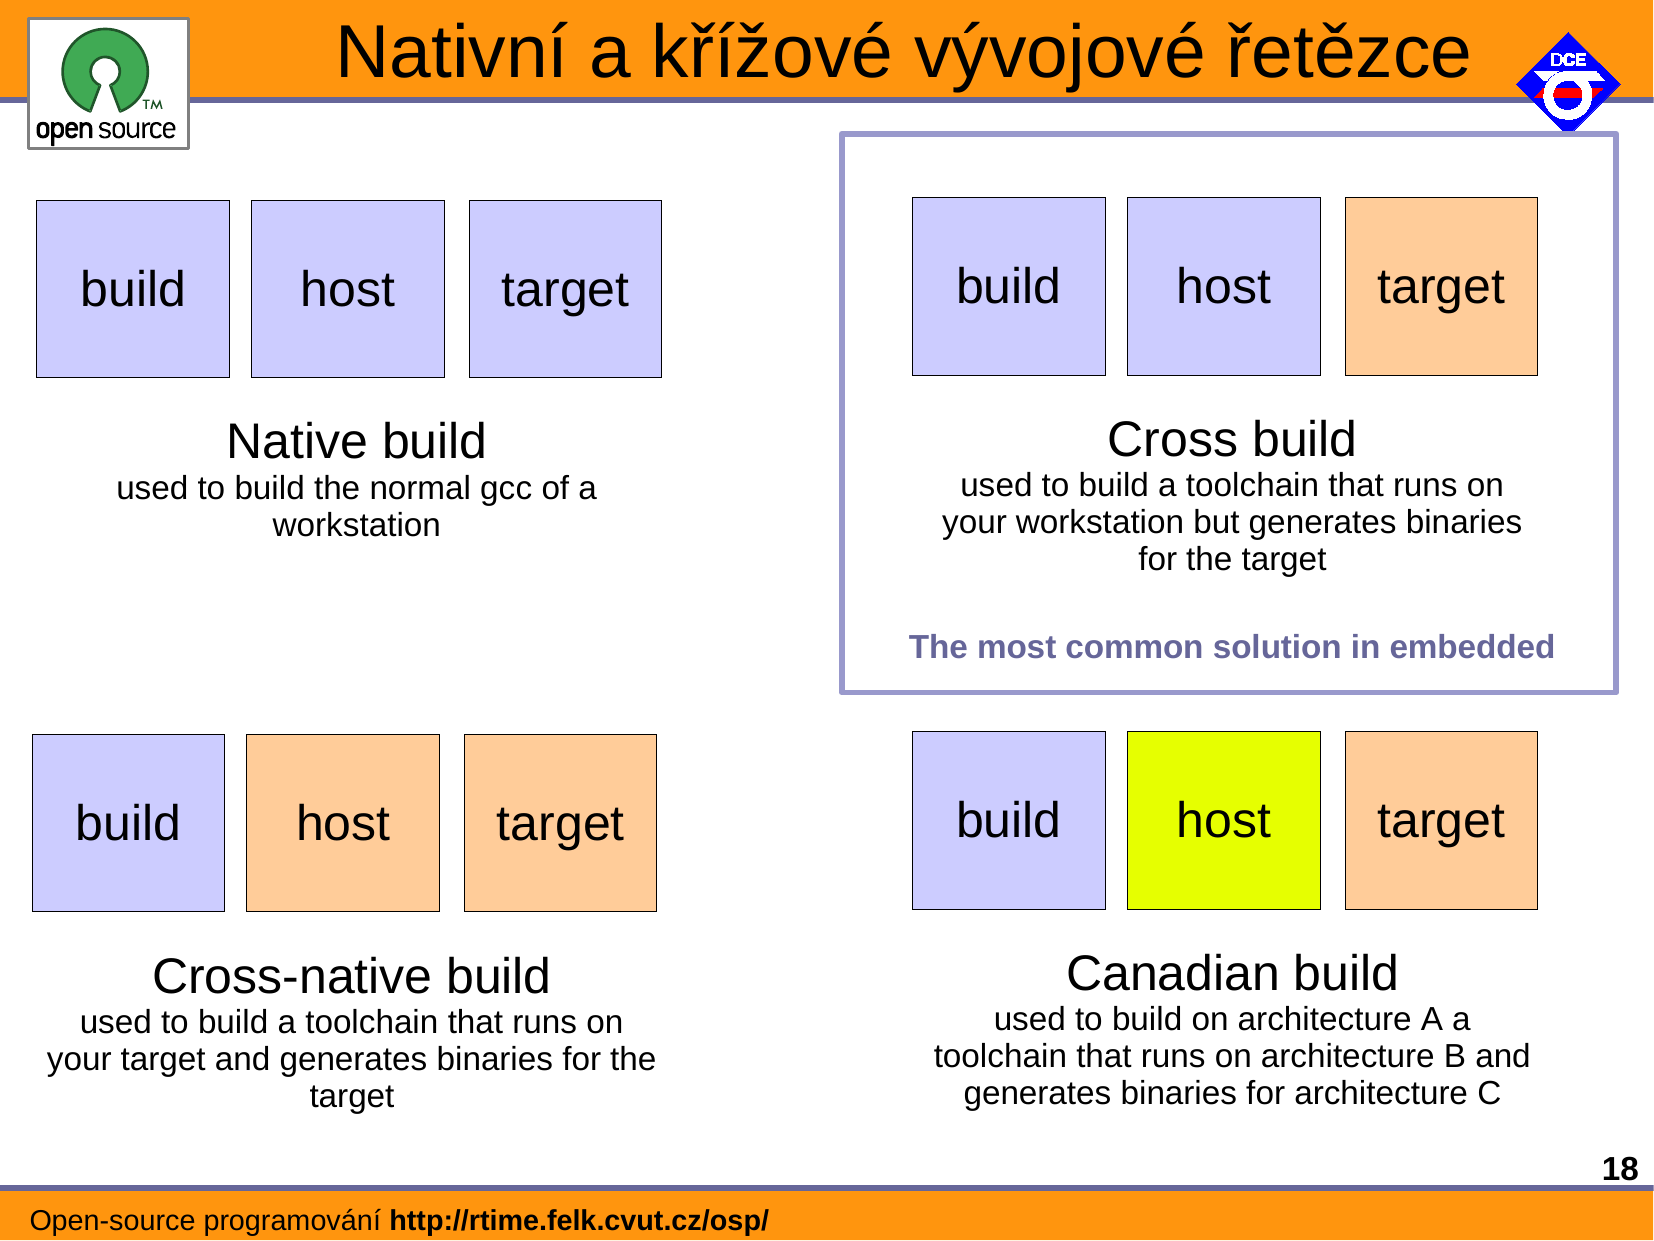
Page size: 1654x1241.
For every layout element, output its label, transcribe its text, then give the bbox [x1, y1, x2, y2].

text_box target [469, 200, 662, 378]
text_box Cross-native build used to build a toolchain that runs on your target and generates binaries for the target [39, 941, 665, 1140]
text_box host [1127, 731, 1321, 910]
text_box build [912, 731, 1106, 910]
text_box target [464, 734, 657, 912]
text_box build [912, 197, 1106, 376]
text_box build [36, 200, 230, 378]
text_box target [1345, 731, 1538, 910]
text_box host [1127, 197, 1321, 376]
text_box Cross build used to build a toolchain that runs on your workstation but generates binaries for the target [920, 405, 1546, 604]
text_box Canadian build used to build on architecture A a toolchain that runs on architecture B and generates binaries for architecture C [920, 939, 1546, 1138]
text_box The most common solution in embedded [879, 622, 1586, 679]
text_box Native build used to build the normal gcc of a workstation [44, 407, 670, 565]
title Nativní a křížové vývojové řetězce [178, 4, 1631, 98]
text_box target [1345, 197, 1538, 376]
text_box host [251, 200, 445, 378]
text_box build [32, 734, 225, 912]
text_box host [246, 734, 440, 912]
